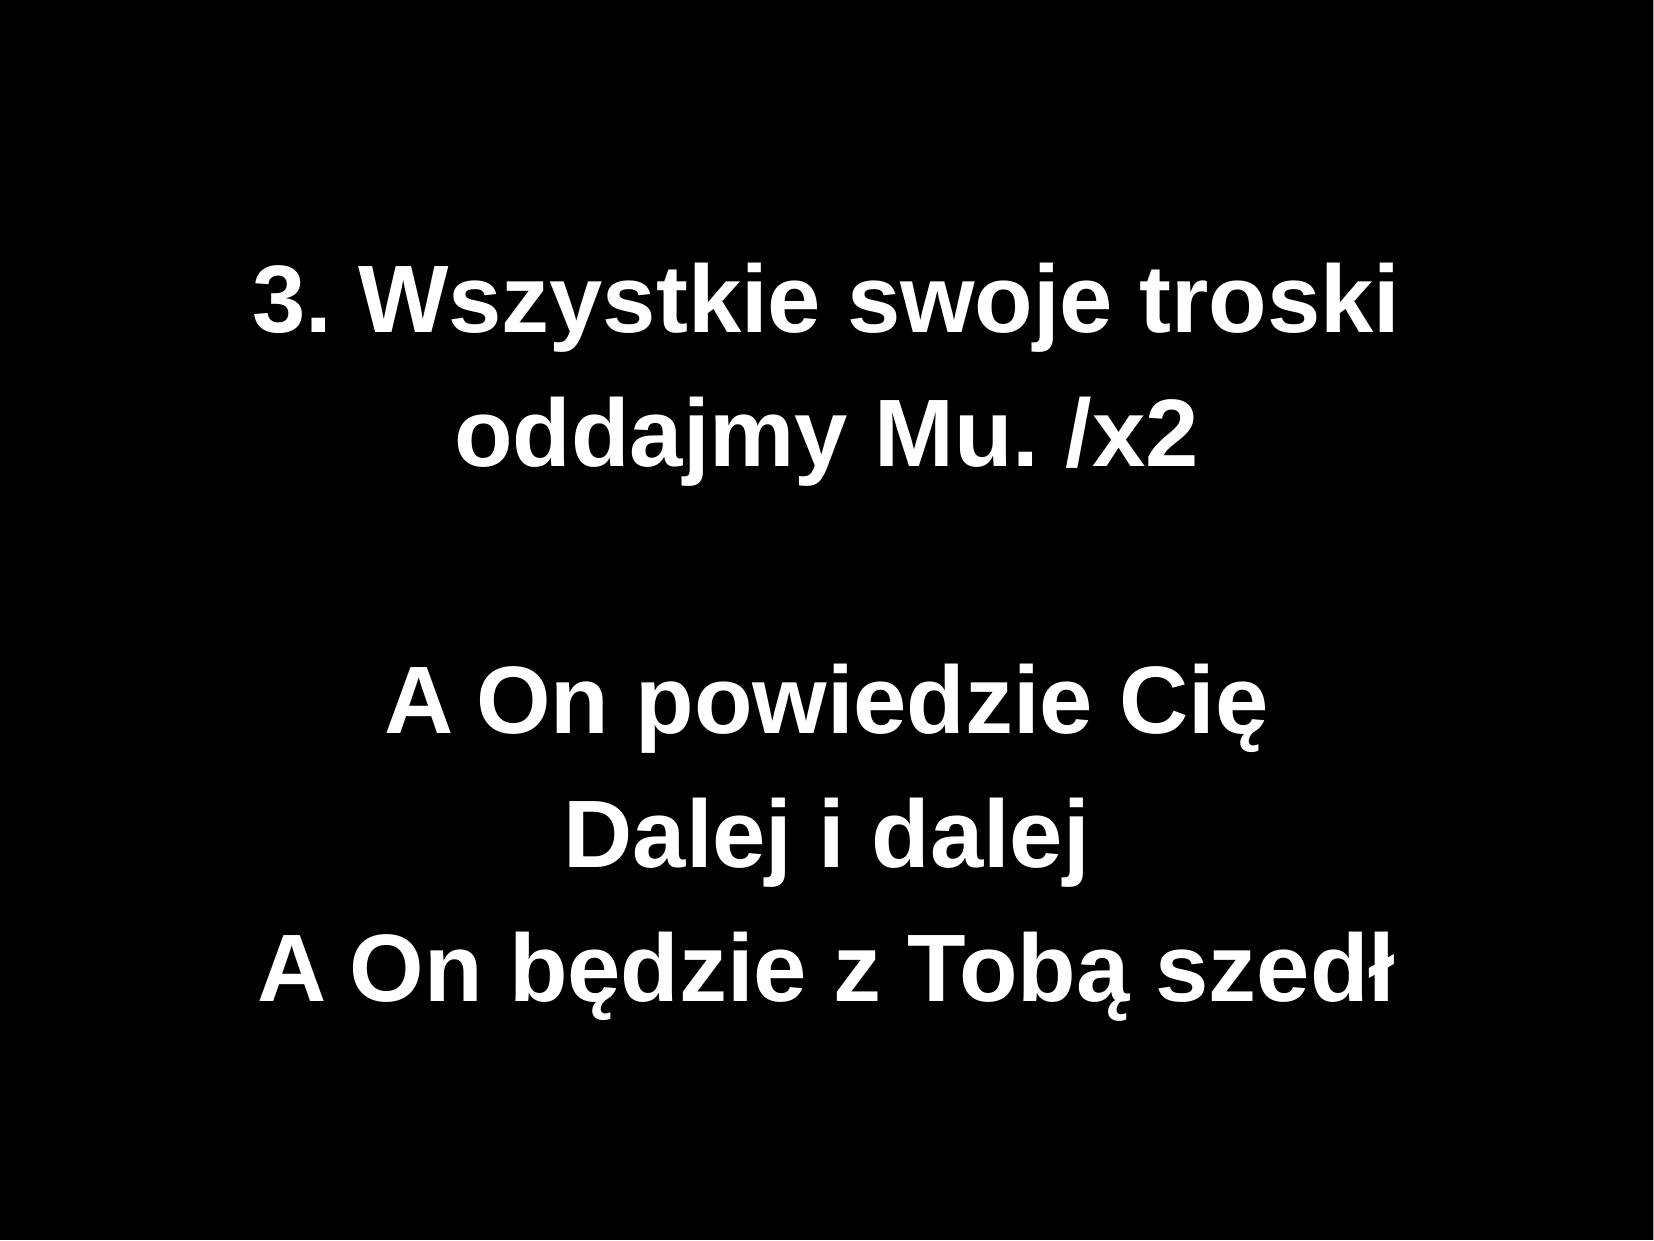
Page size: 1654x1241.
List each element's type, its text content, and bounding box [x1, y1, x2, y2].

subtitle 3. Wszystkie swoje troski oddajmy Mu. /x2 A On powiedzie Cię Dalej i dalej A On będzie z Tobą szedł [0, 0, 1654, 1241]
